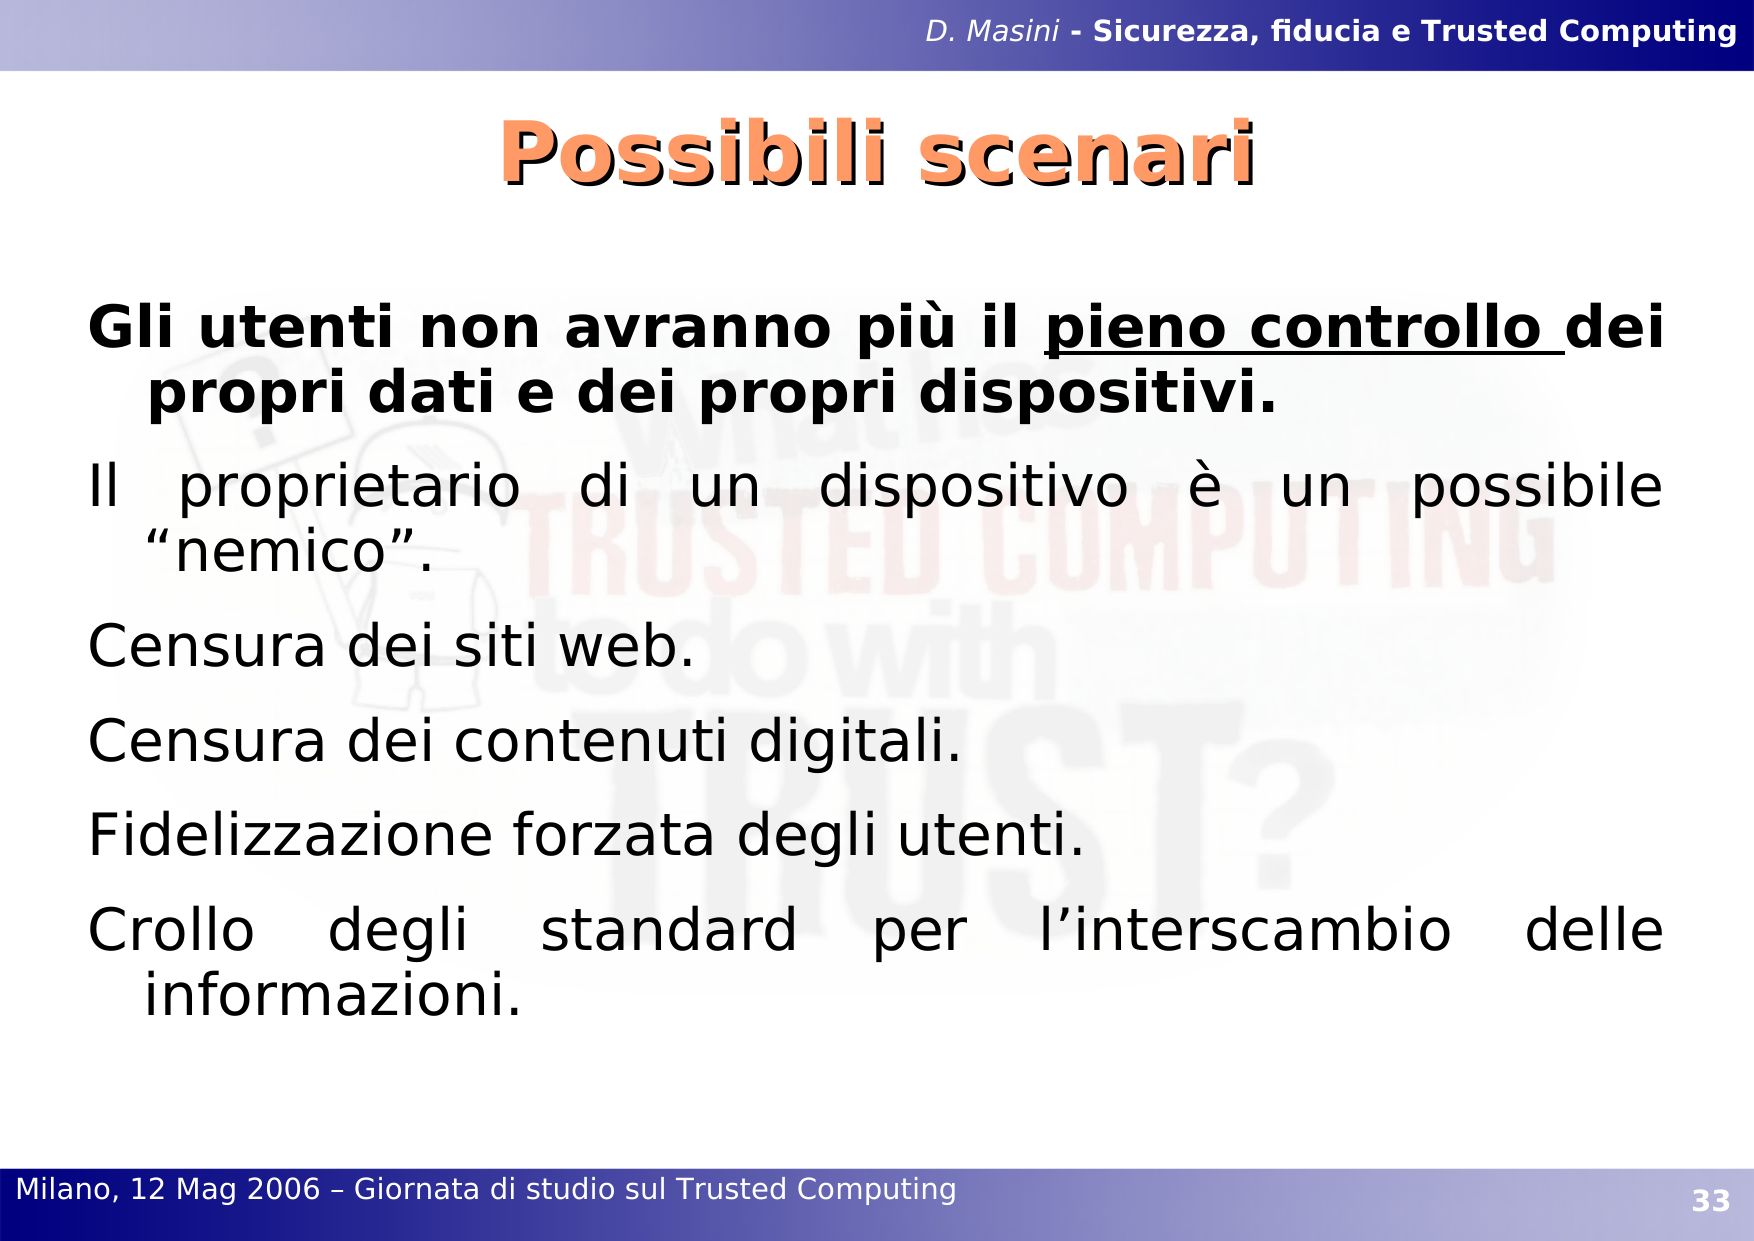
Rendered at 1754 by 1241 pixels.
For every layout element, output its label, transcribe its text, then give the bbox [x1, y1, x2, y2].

title Possibili scenari [87, 49, 1667, 257]
list Gli utenti non avranno più il pieno controllo dei propri dati e dei propri dispositivi. Il proprietario di un dispositivo è un possibile “nemico”. Censura dei siti web. Censura dei contenuti digitali. Fidelizzazione forzata degli utenti. Crollo degli standard per l’interscambio delle informazioni. [87, 295, 1667, 1126]
text_box D. Masini - Sicurezza, fiducia e Trusted Computing [602, 7, 1754, 63]
picture [0, 0, 1754, 1241]
text_box Milano, 12 Mag 2006 – Giornata di studio sul Trusted Computing [0, 1175, 1314, 1234]
text_box <numero> [1641, 1185, 1732, 1223]
